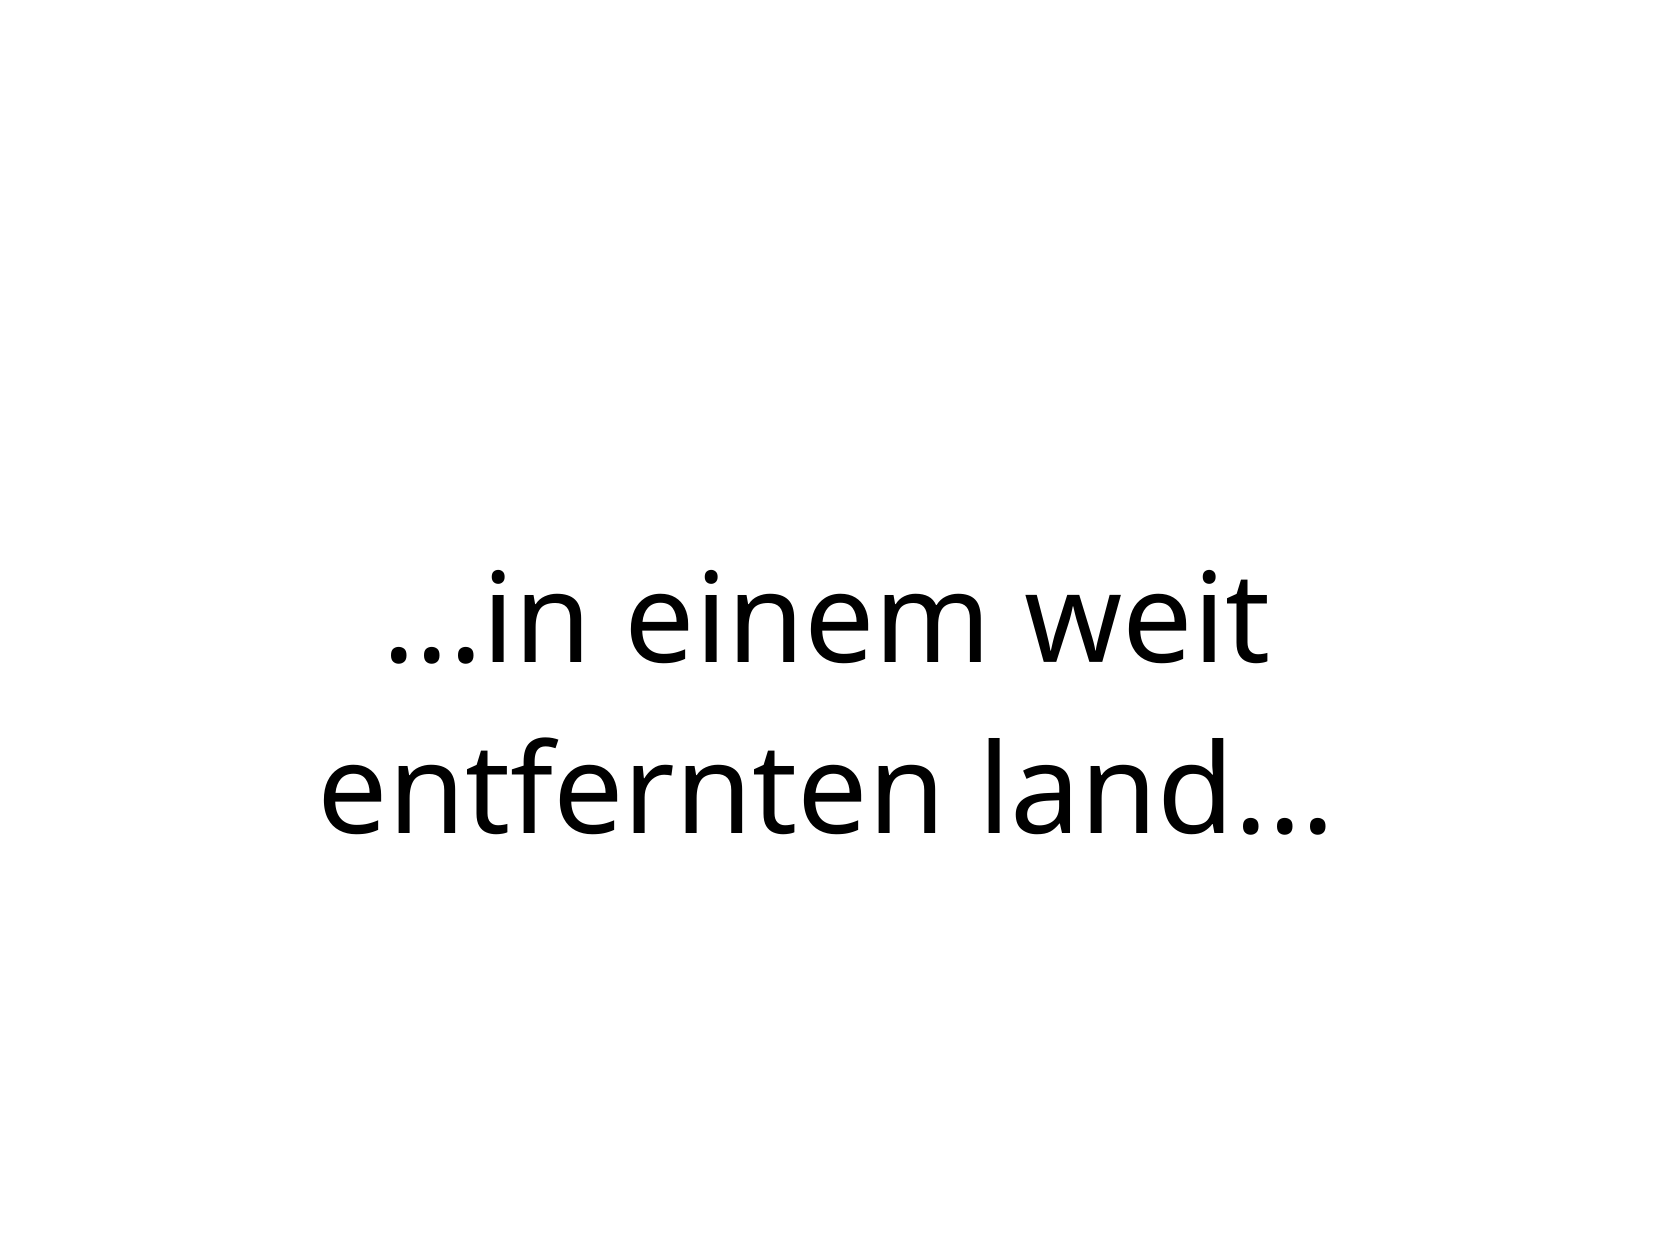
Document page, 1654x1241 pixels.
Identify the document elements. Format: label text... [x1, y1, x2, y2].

subtitle ...in einem weit entfernten land... [82, 290, 1571, 1109]
